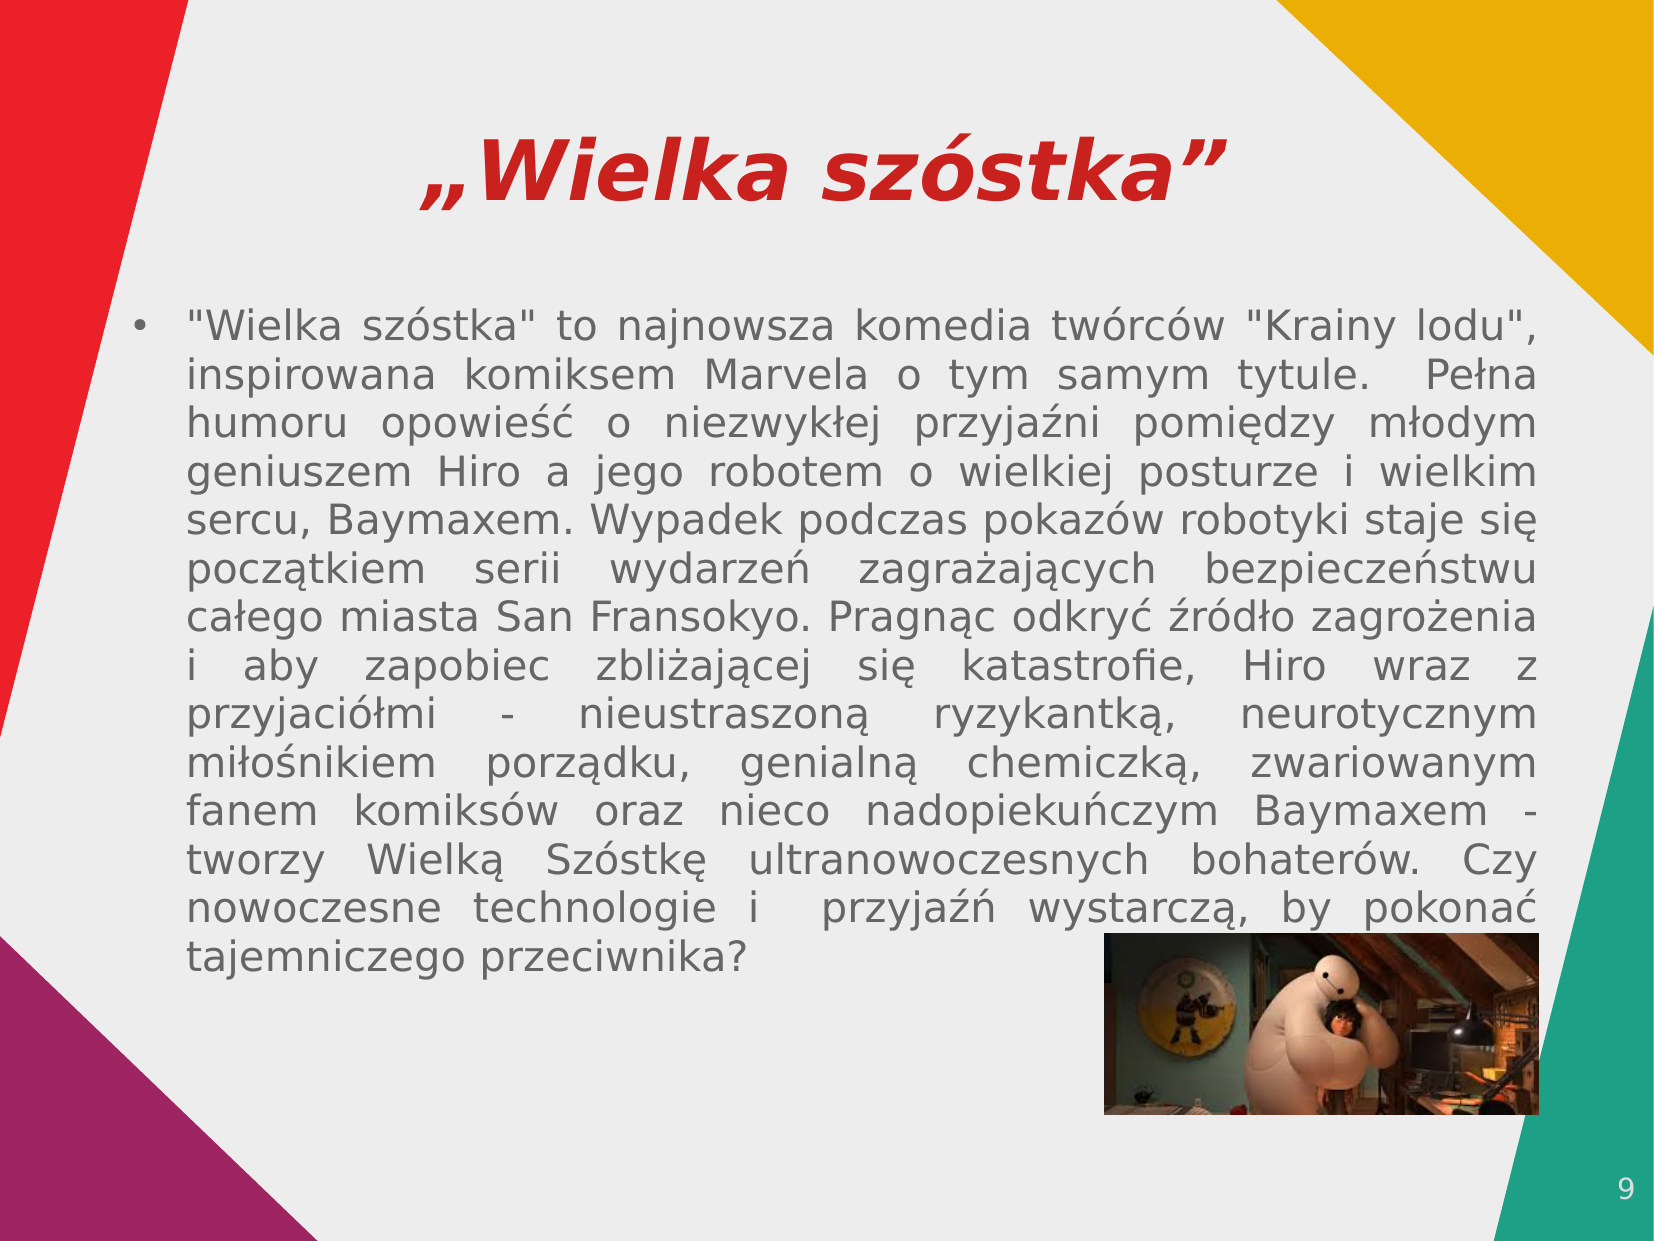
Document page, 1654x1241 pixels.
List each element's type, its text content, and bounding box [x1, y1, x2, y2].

picture [1104, 933, 1539, 1115]
list "Wielka szóstka" to najnowsza komedia twórców "Krainy lodu", inspirowana komiksem Marvela o tym samym tytule. Pełna humoru opowieść o niezwykłej przyjaźni pomiędzy młodym geniuszem Hiro a jego robotem o wielkiej posturze i wielkim sercu, Baymaxem. Wypadek podczas pokazów robotyki staje się początkiem serii wydarzeń zagrażających bezpieczeństwu całego miasta San Fransokyo. Pragnąc odkryć źródło zagrożenia i aby zapobiec zbliżającej się katastrofie, Hiro wraz z przyjaciółmi - nieustraszoną ryzykantką, neurotycznym miłośnikiem porządku, genialną chemiczką, zwariowanym fanem komiksów oraz nieco nadopiekuńczym Baymaxem - tworzy Wielką Szóstkę ultranowoczesnych bohaterów. Czy nowoczesne technologie i przyjaźń wystarczą, by pokonać tajemniczego przeciwnika? [114, 302, 1539, 1033]
title „Wielka szóstka” [114, 73, 1539, 271]
